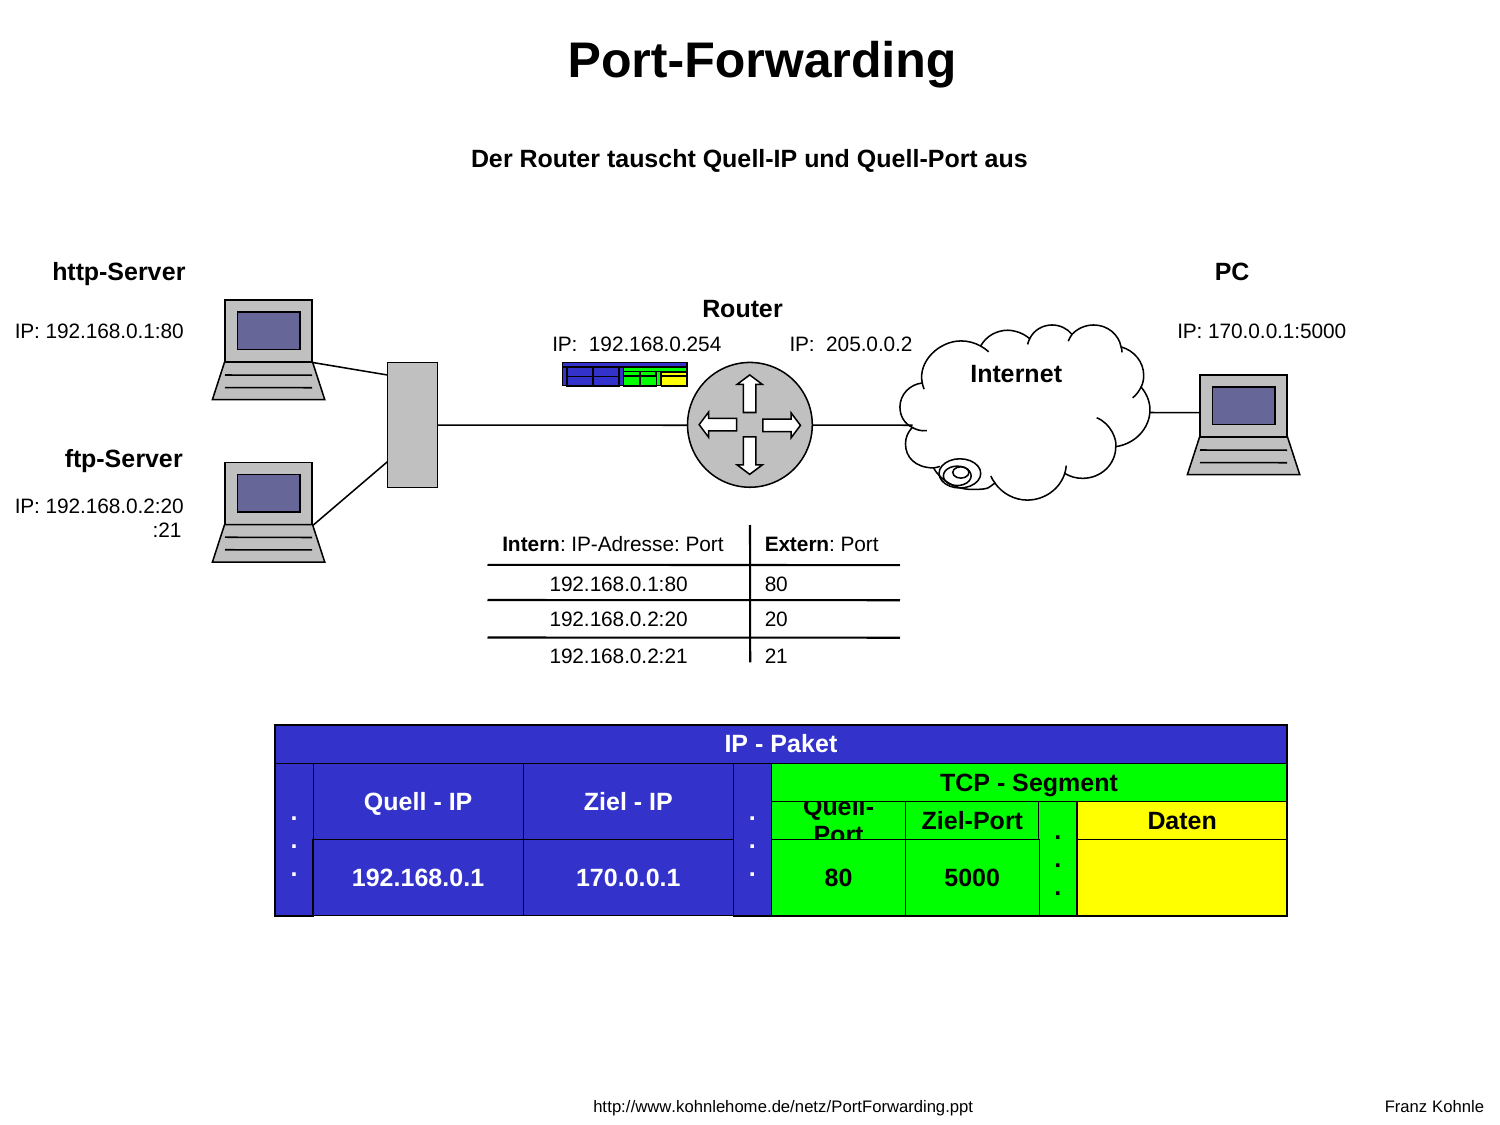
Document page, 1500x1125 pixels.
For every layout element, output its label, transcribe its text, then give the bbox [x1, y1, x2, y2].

text_box [212, 299, 325, 400]
text_box 192.168.0.1:80 [487, 566, 749, 599]
text_box IP - Paket [275, 725, 1288, 764]
text_box ... [275, 763, 314, 916]
text_box ... [1038, 802, 1078, 916]
text_box http-Server [37, 249, 202, 322]
text_box Intern: IP-Adresse: Port [487, 524, 749, 563]
text_box IP: 205.0.0.2 [774, 324, 928, 364]
text_box Quell-Port [771, 802, 905, 839]
text_box Router [687, 287, 798, 331]
text_box Ziel - IP [524, 764, 734, 839]
text_box 192.168.0.2:20 [487, 602, 750, 625]
text_box IP: 170.0.0.1:5000 [1162, 312, 1362, 352]
text_box http://www.kohnlehome.de/netz/PortForwarding.ppt [578, 1089, 991, 1125]
text_box IP: 192.168.0.1:80 [0, 312, 199, 352]
text_box [1078, 840, 1288, 916]
text_box TCP - Segment [771, 763, 1287, 802]
text_box 170.0.0.1 [523, 839, 734, 916]
text_box Internet [899, 324, 1150, 501]
text_box Port-Forwarding [552, 24, 972, 97]
text_box 5000 [905, 839, 1040, 916]
text_box Daten [1078, 801, 1288, 840]
text_box 192.168.0.1 [313, 839, 523, 916]
text_box [1187, 375, 1300, 475]
text_box 20 [750, 601, 901, 636]
text_box Extern: Port [752, 524, 901, 564]
text_box IP: 192.168.0.254 [537, 324, 737, 364]
text_box Franz Kohnle [1370, 1089, 1500, 1125]
text_box [687, 362, 813, 488]
text_box 21 [750, 637, 901, 678]
text_box IP: 192.168.0.2:20 :21 [0, 487, 199, 550]
text_box Quell - IP [314, 764, 524, 839]
text_box 80 [752, 566, 901, 599]
text_box Ziel-Port [905, 802, 1038, 839]
text_box [562, 362, 688, 386]
text_box ftp-Server [49, 437, 199, 487]
text_box ... [734, 764, 771, 916]
text_box 192.168.0.2:21 [487, 637, 750, 663]
text_box [387, 362, 438, 488]
text_box 80 [771, 839, 905, 916]
text_box [212, 462, 325, 563]
text_box PC [1200, 249, 1265, 294]
text_box Der Router tauscht Quell-IP und Quell-Port aus [456, 137, 1044, 181]
